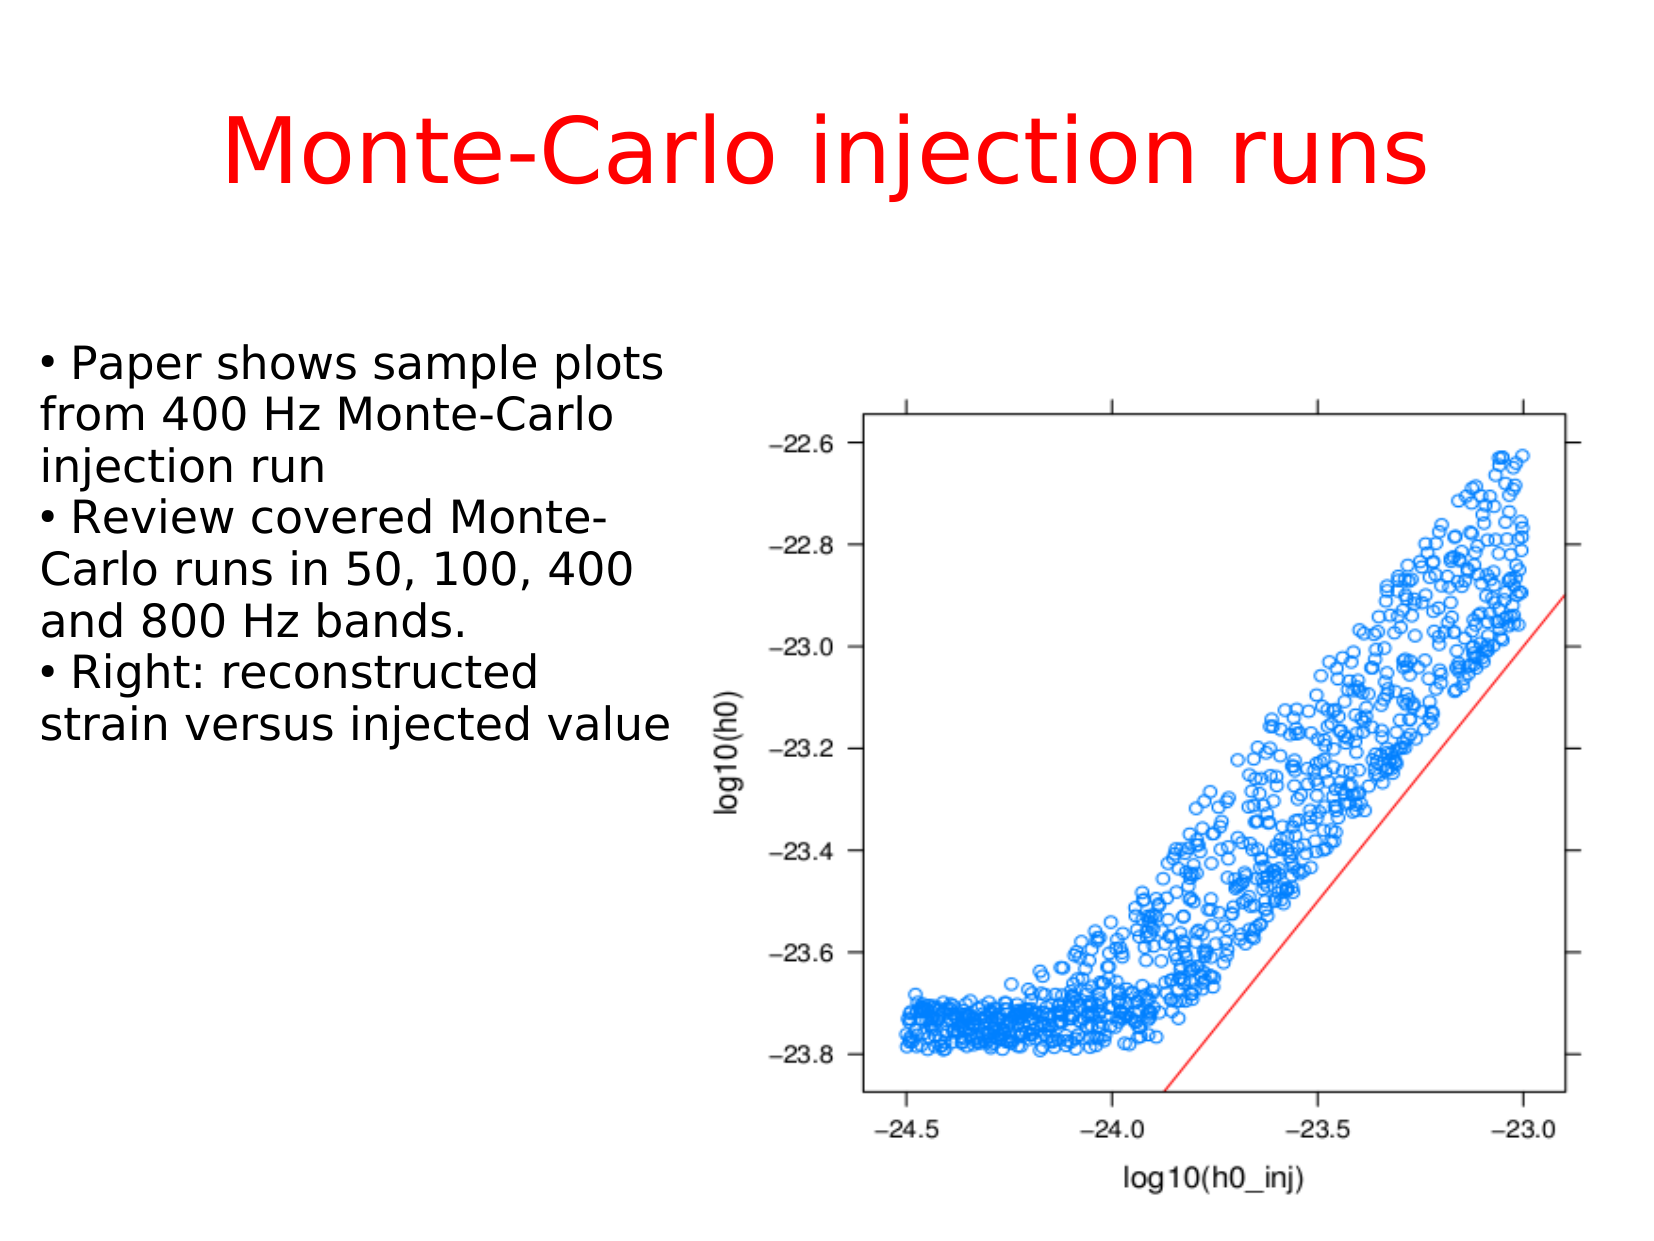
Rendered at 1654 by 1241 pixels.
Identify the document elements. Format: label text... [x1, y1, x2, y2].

text_box Paper shows sample plots from 400 Hz Monte-Carlo injection run Review covered Monte-Carlo runs in 50, 100, 400 and 800 Hz bands. Right: reconstructed strain versus injected value [24, 330, 689, 760]
title Monte-Carlo injection runs [82, 49, 1571, 257]
picture [699, 328, 1642, 1218]
